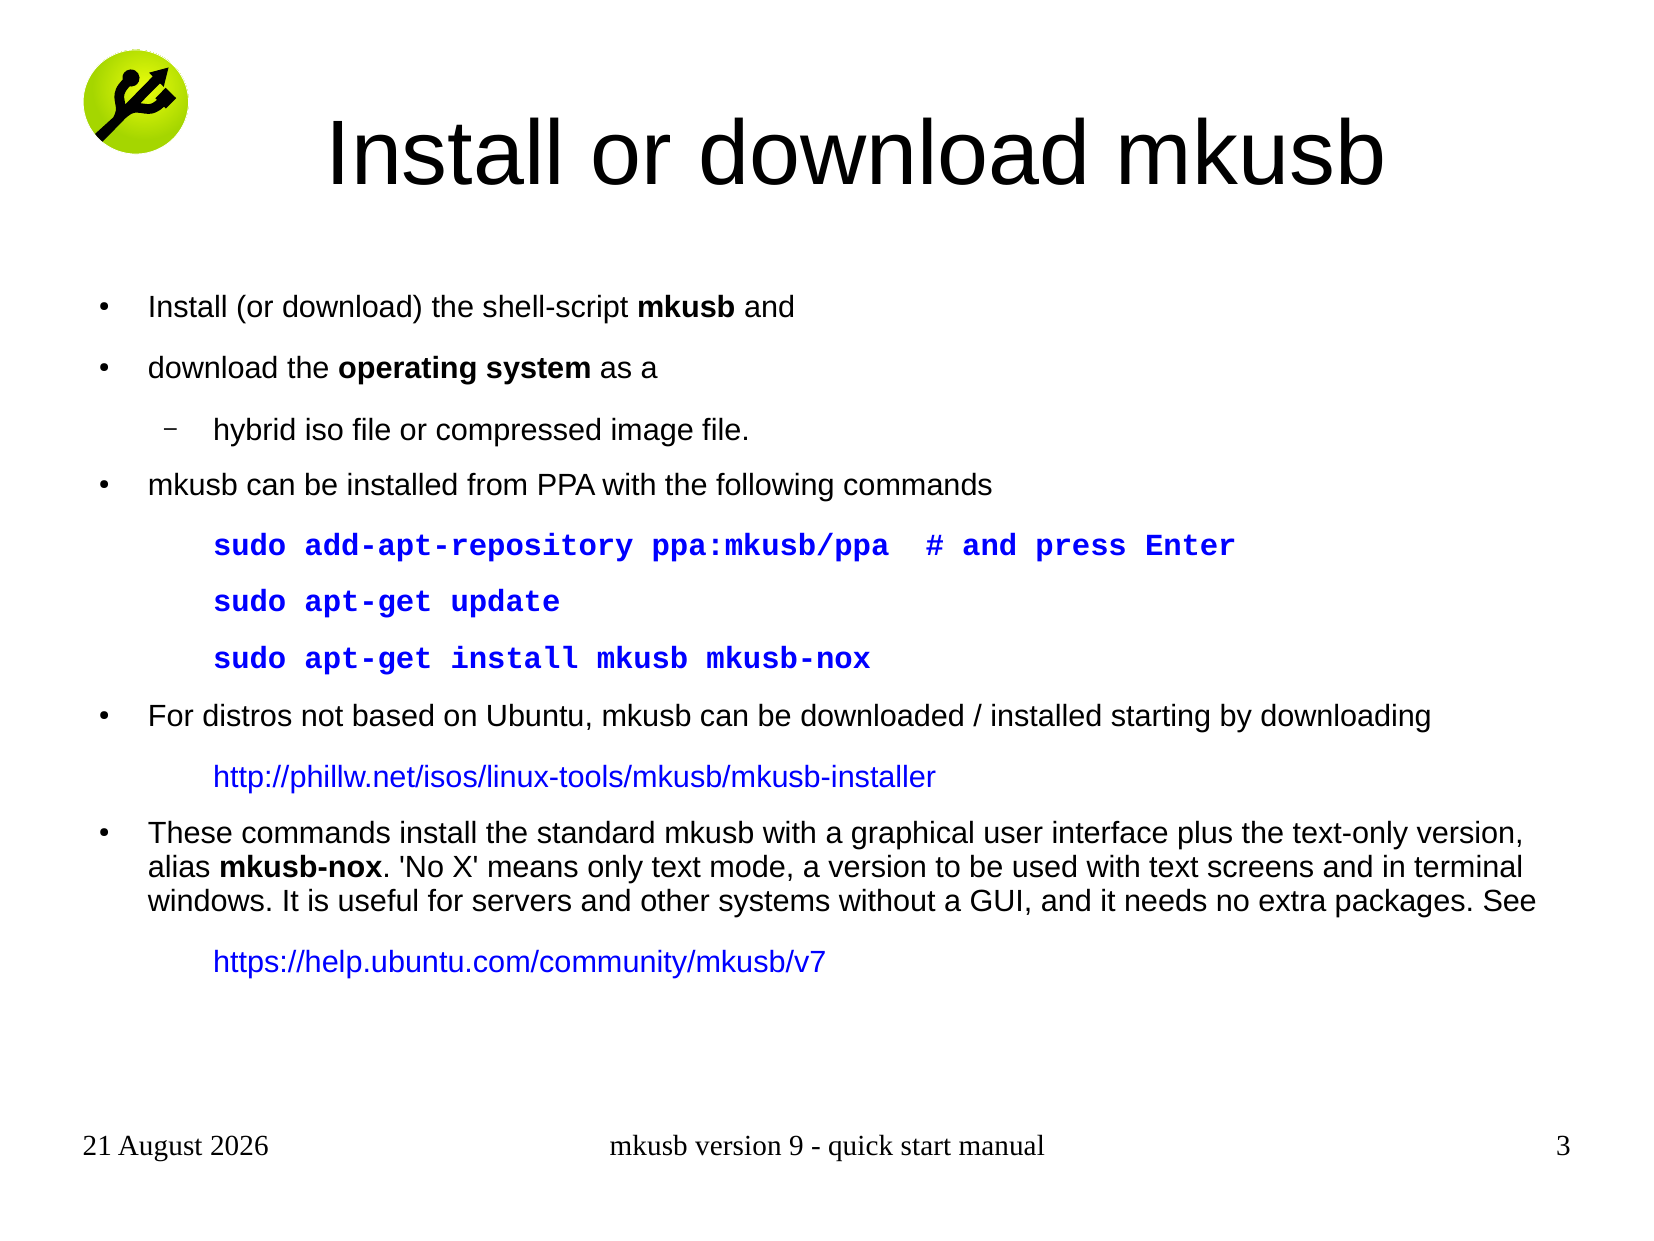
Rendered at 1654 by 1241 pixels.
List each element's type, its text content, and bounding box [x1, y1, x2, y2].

list Install (or download) the shell-script mkusb and download the operating system as a hybrid iso file or compressed image file. mkusb can be installed from PPA with the following commands sudo add-apt-repository ppa:mkusb/ppa # and press Enter sudo apt-get update sudo apt-get install mkusb mkusb-nox For distros not based on Ubuntu, mkusb can be downloaded / installed starting by downloading http://phillw.net/isos/linux-tools/mkusb/mkusb-installer These commands install the standard mkusb with a graphical user interface plus the text-only version, alias mkusb-nox. 'No X' means only text mode, a version to be used with text screens and in terminal windows. It is useful for servers and other systems without a GUI, and it needs no extra packages. See https://help.ubuntu.com/community/mkusb/v7 [82, 290, 1538, 1010]
title Install or download mkusb [141, 49, 1571, 257]
